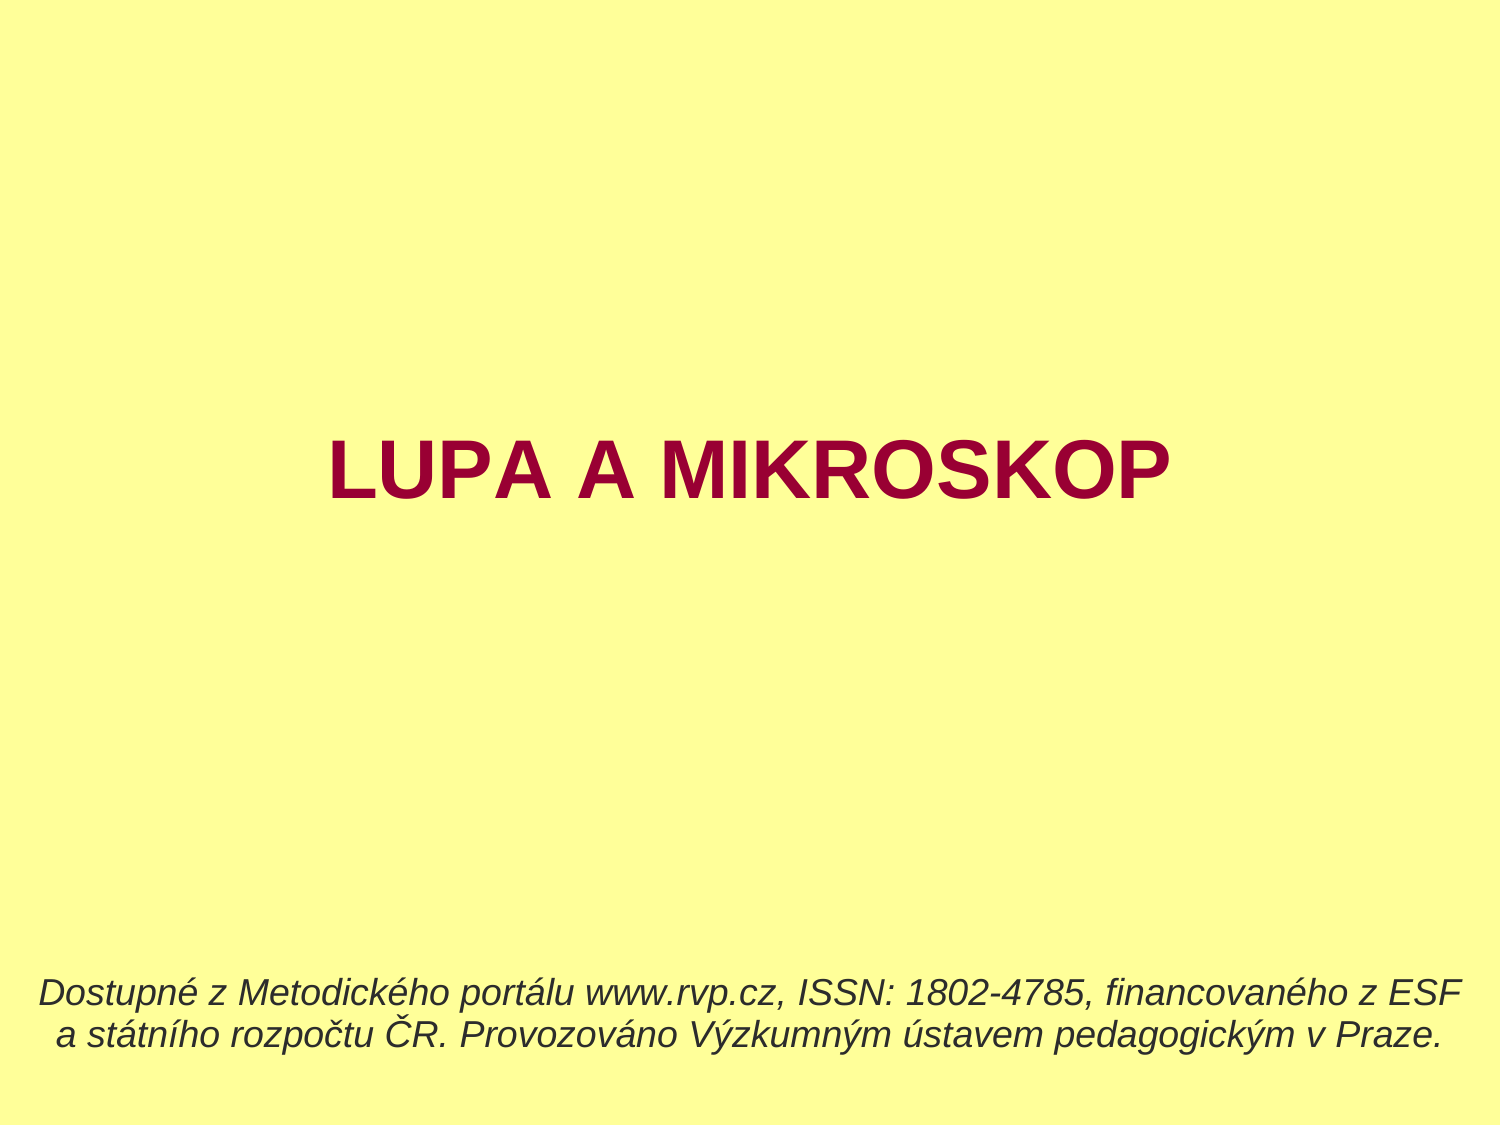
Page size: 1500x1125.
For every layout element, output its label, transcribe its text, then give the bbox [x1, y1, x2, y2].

title LUPA A MIKROSKOP [112, 349, 1388, 591]
text_box Dostupné z Metodického portálu www.rvp.cz, ISSN: 1802-4785, financovaného z ESF a státního rozpočtu ČR. Provozováno Výzkumným ústavem pedagogickým v Praze. [0, 964, 1500, 1064]
